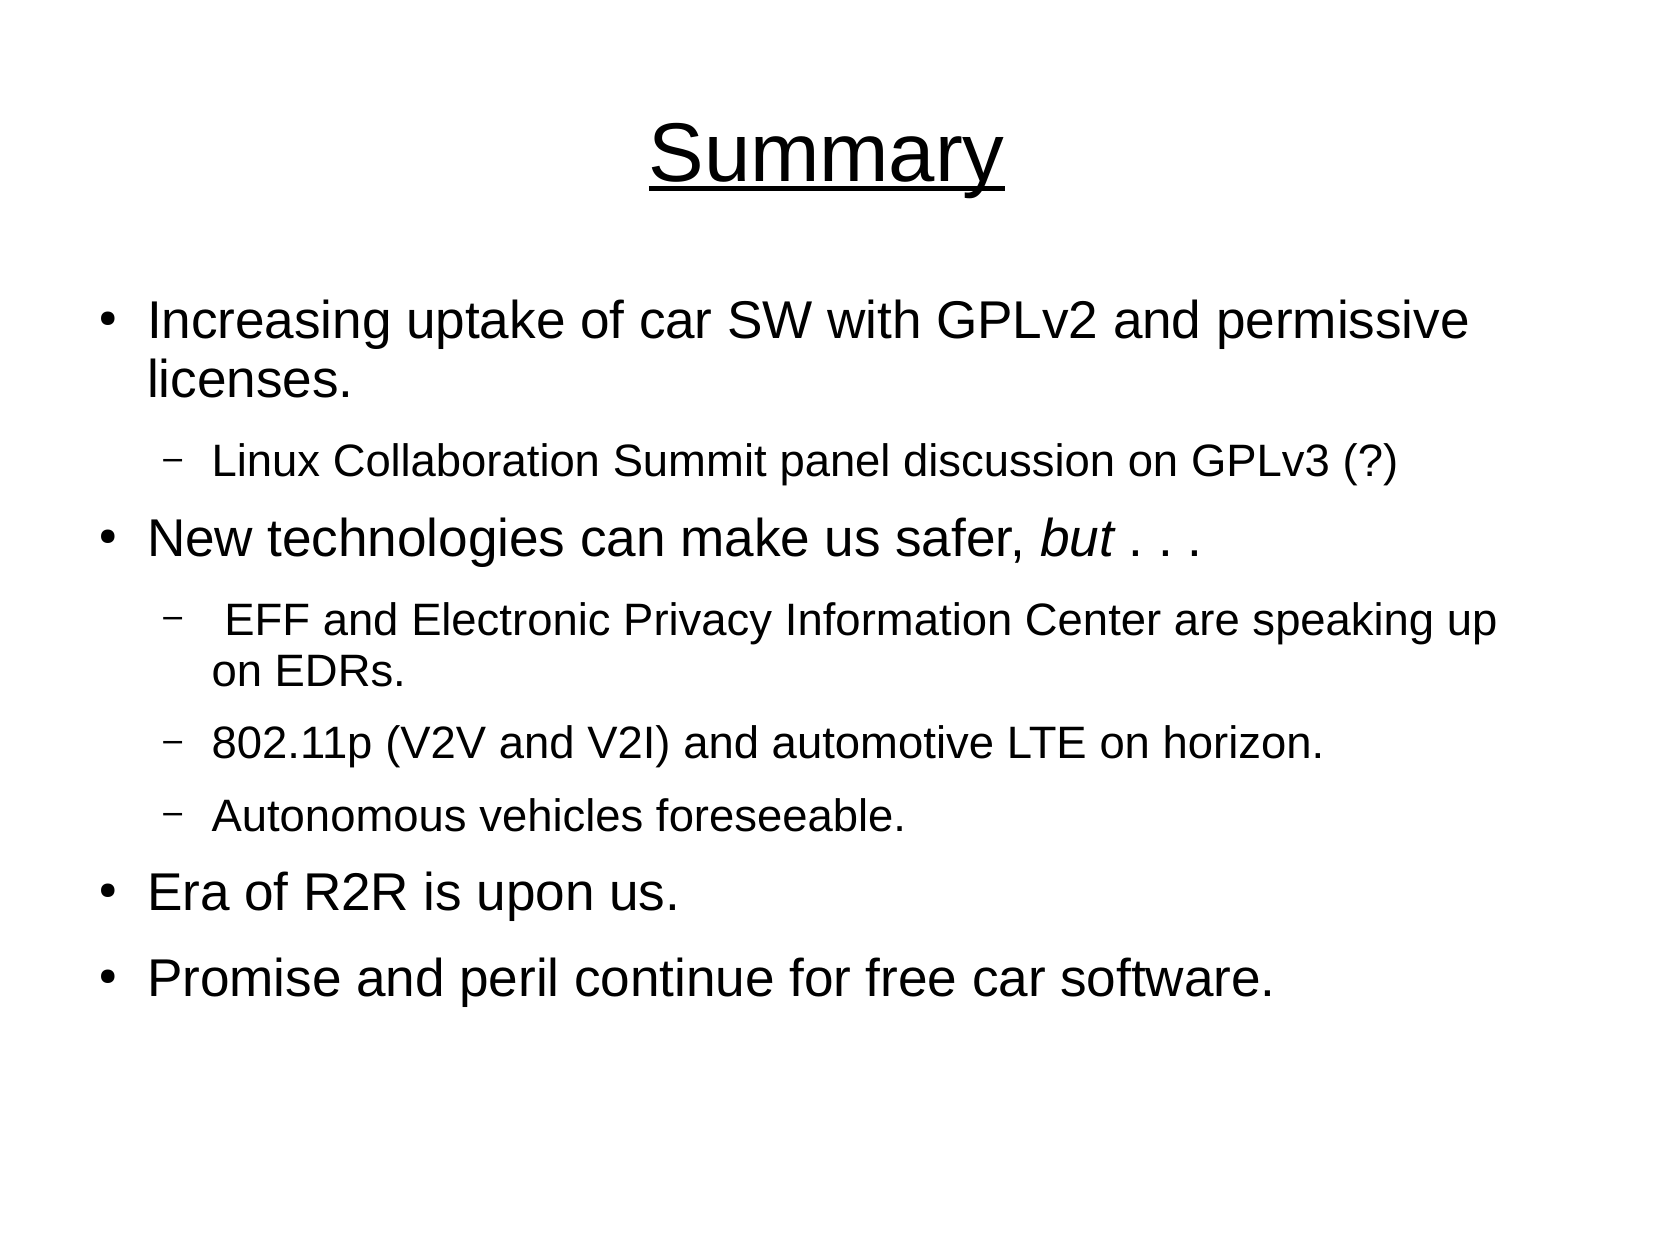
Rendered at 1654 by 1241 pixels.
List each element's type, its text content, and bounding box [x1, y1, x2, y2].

title Summary [82, 49, 1571, 257]
list Increasing uptake of car SW with GPLv2 and permissive licenses. Linux Collaboration Summit panel discussion on GPLv3 (?) New technologies can make us safer, but . . . EFF and Electronic Privacy Information Center are speaking up on EDRs. 802.11p (V2V and V2I) and automotive LTE on horizon. Autonomous vehicles foreseeable. Era of R2R is upon us. Promise and peril continue for free car software. [82, 290, 1538, 1010]
